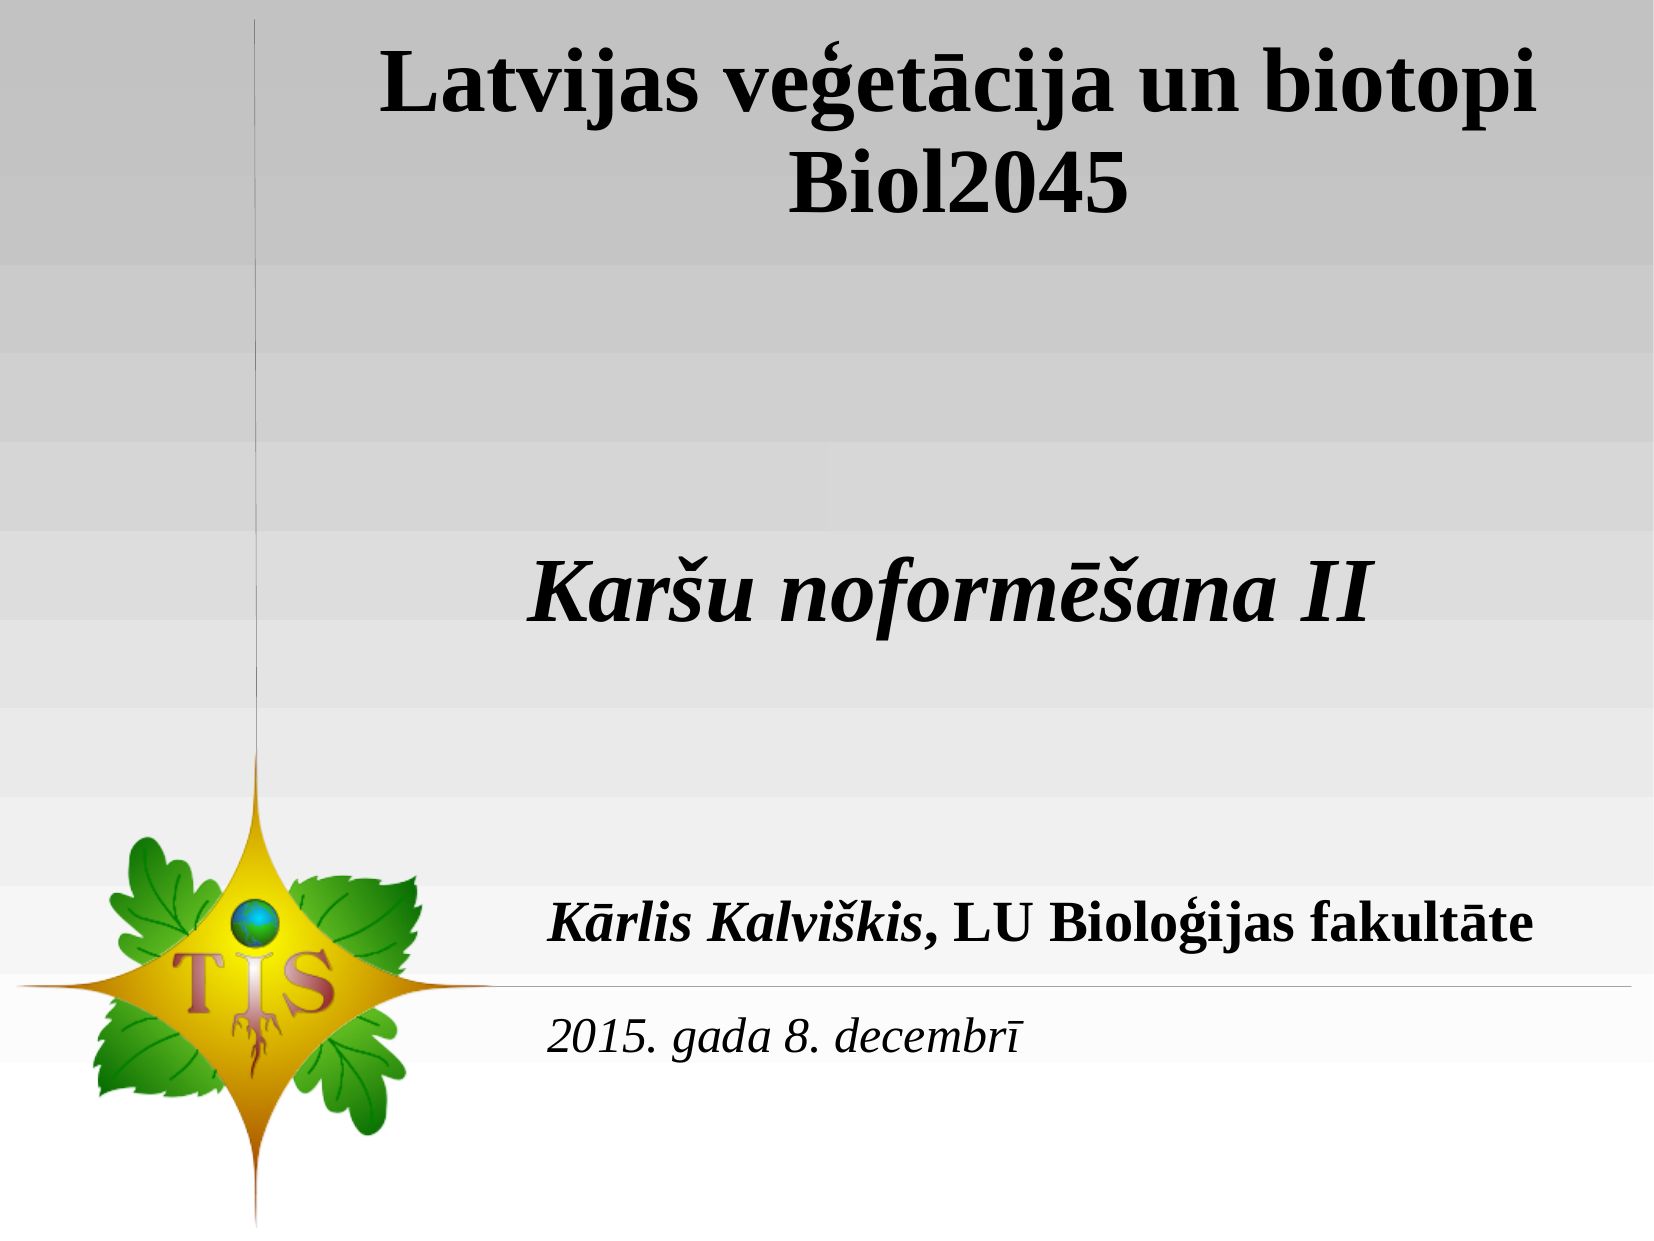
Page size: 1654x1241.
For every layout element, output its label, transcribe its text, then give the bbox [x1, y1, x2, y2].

text_box 2015. gada 8. decembrī [547, 1007, 1066, 1064]
title Karšu noformēšana II [295, 324, 1607, 857]
picture [0, 0, 1654, 1241]
